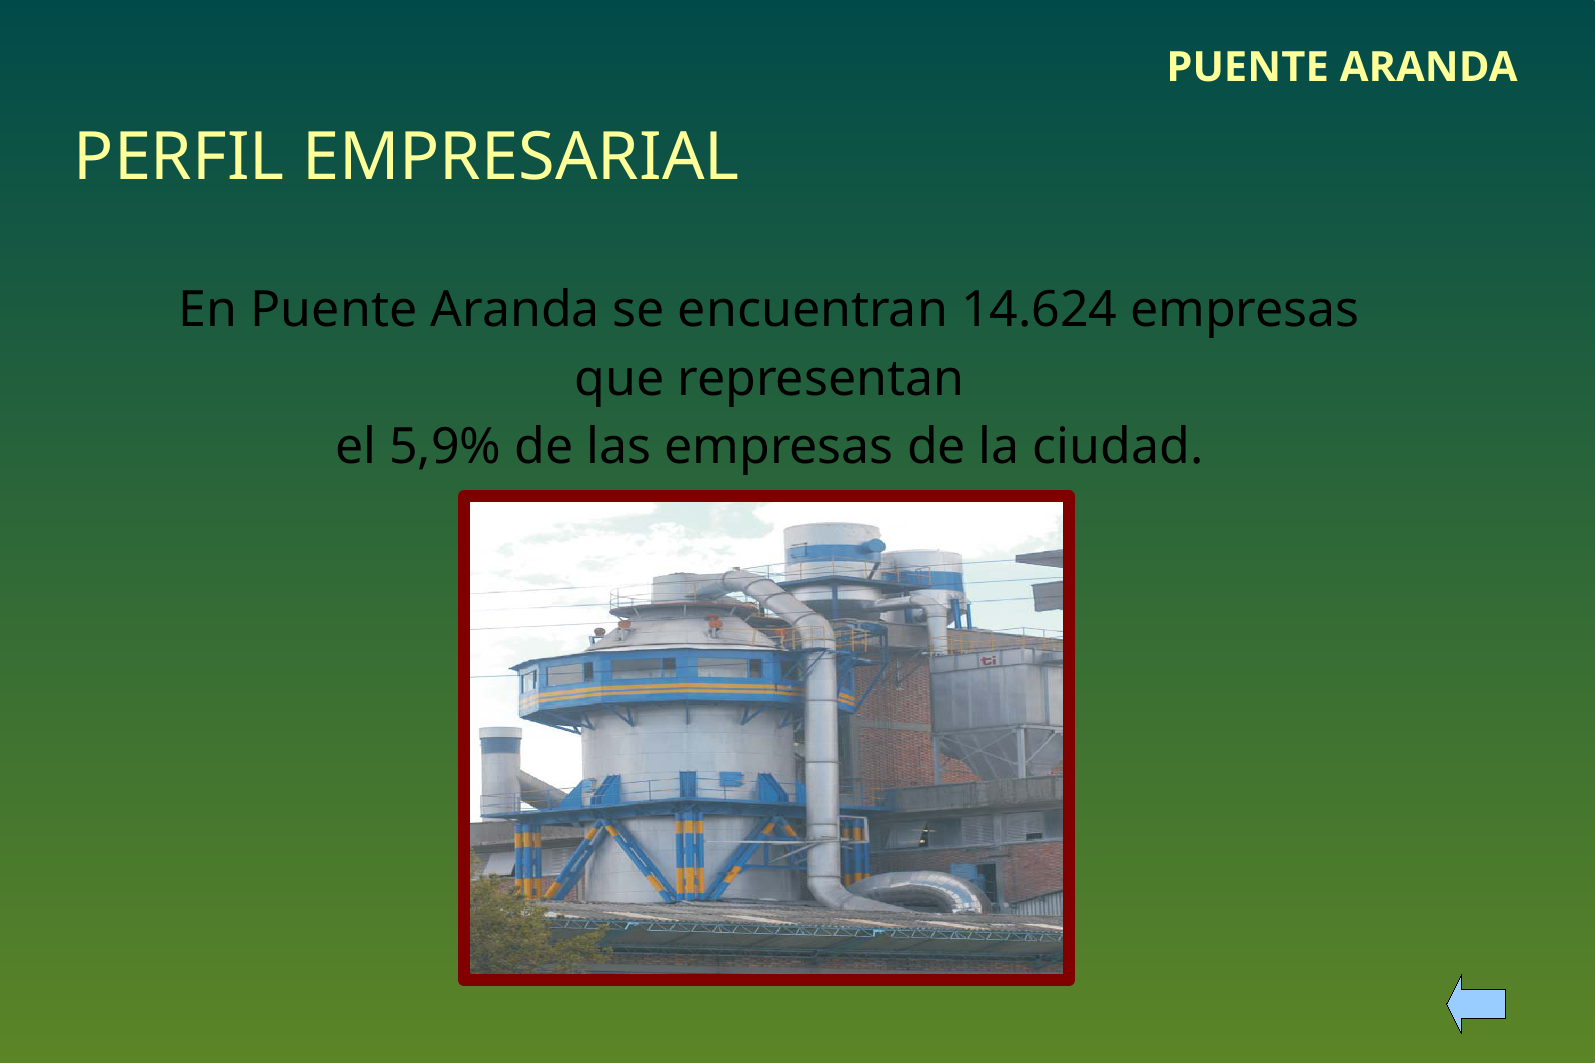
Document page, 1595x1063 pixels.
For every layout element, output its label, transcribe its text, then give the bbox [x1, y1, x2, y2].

text_box En Puente Aranda se encuentran 14.624 empresas que representan el 5,9% de las empresas de la ciudad. [121, 265, 1418, 448]
text_box PERFIL EMPRESARIAL [59, 101, 1418, 958]
text_box PUENTE ARANDA [1151, 29, 1565, 91]
picture [470, 501, 1063, 975]
text_box [0, 0, 1595, 1063]
